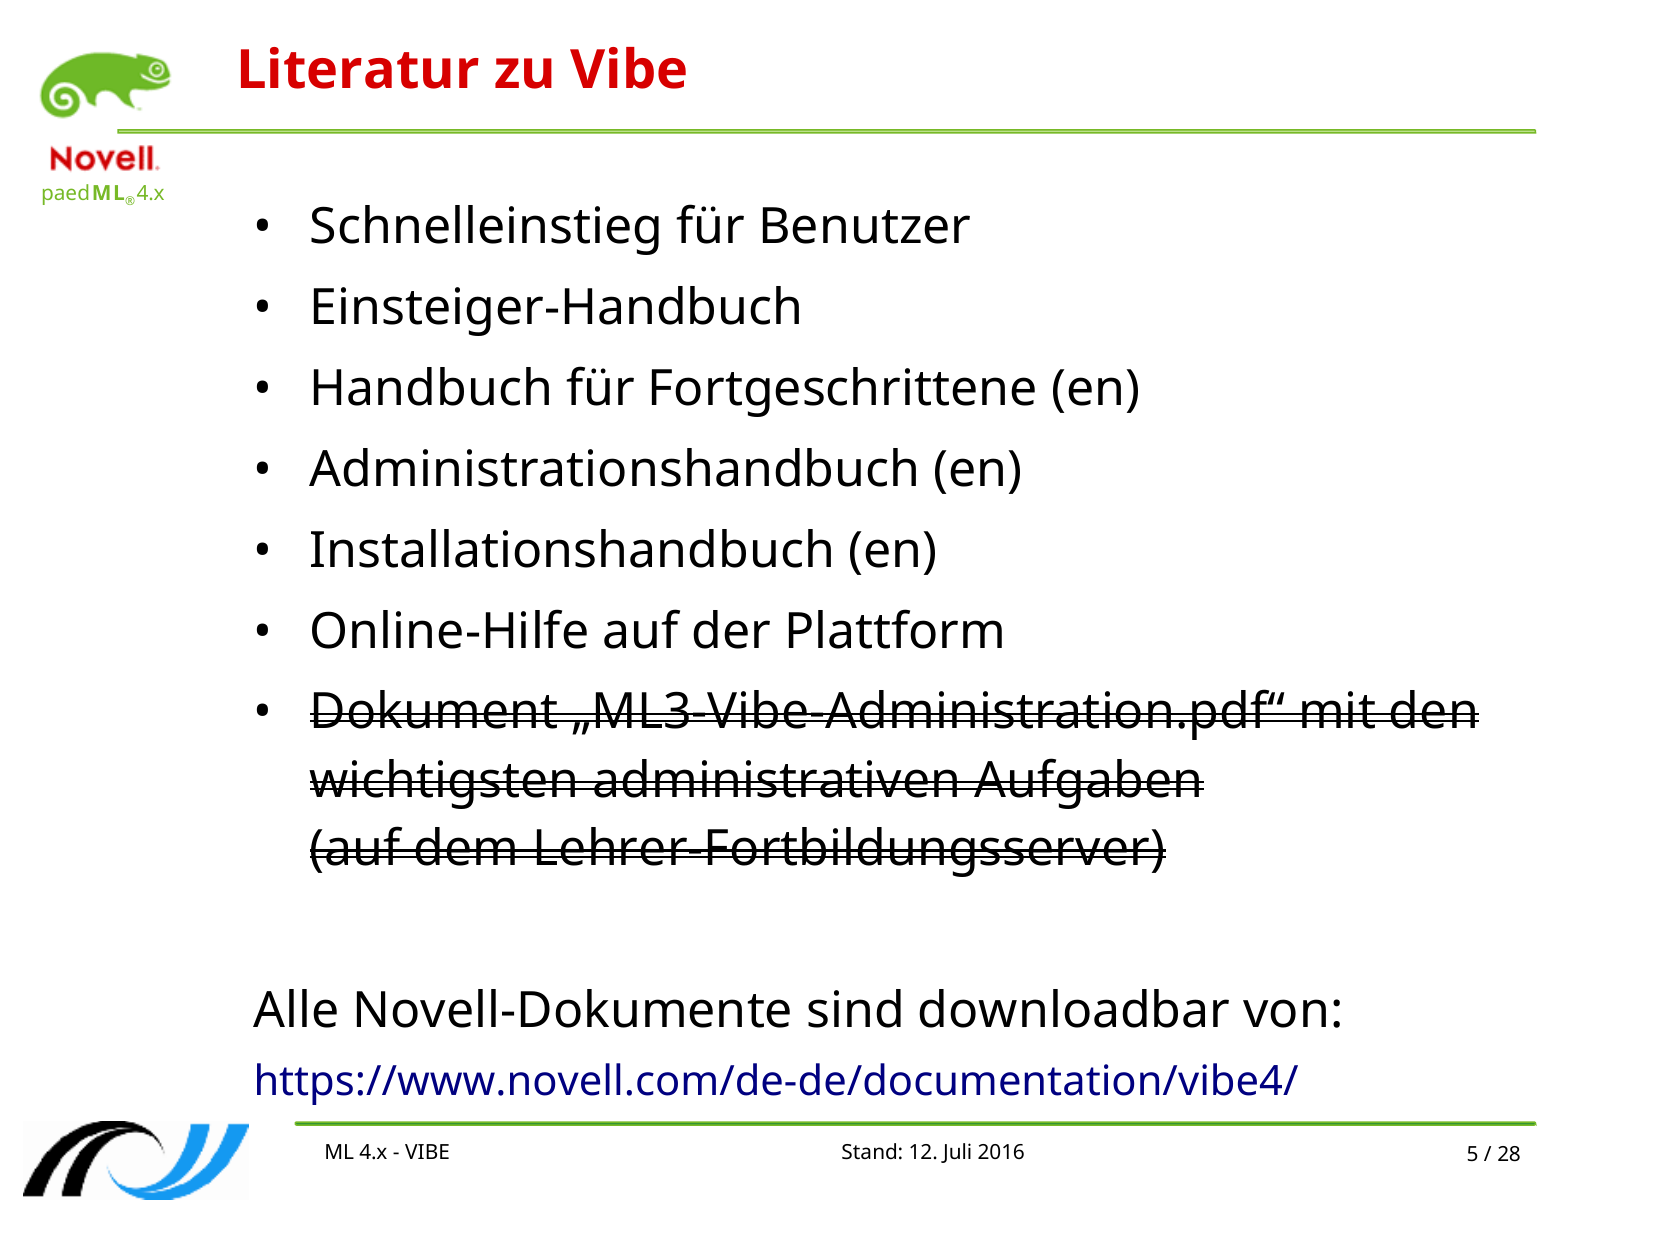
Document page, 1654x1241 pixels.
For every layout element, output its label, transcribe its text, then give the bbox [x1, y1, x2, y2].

title Literatur zu Vibe [236, 17, 1536, 119]
picture [23, 1121, 249, 1200]
list Schnelleinstieg für Benutzer Einsteiger-Handbuch Handbuch für Fortgeschrittene (en) Administrationshandbuch (en) Installationshandbuch (en) Online-Hilfe auf der Plattform Dokument „ML3-Vibe-Administration.pdf“ mit den wichtigsten administrativen Aufgaben (auf dem Lehrer-Fortbildungsserver) Alle Novell-Dokumente sind downloadbar von: https://www.novell.com/de-de/documentation/vibe4/ [253, 190, 1530, 1097]
picture [26, 35, 184, 193]
